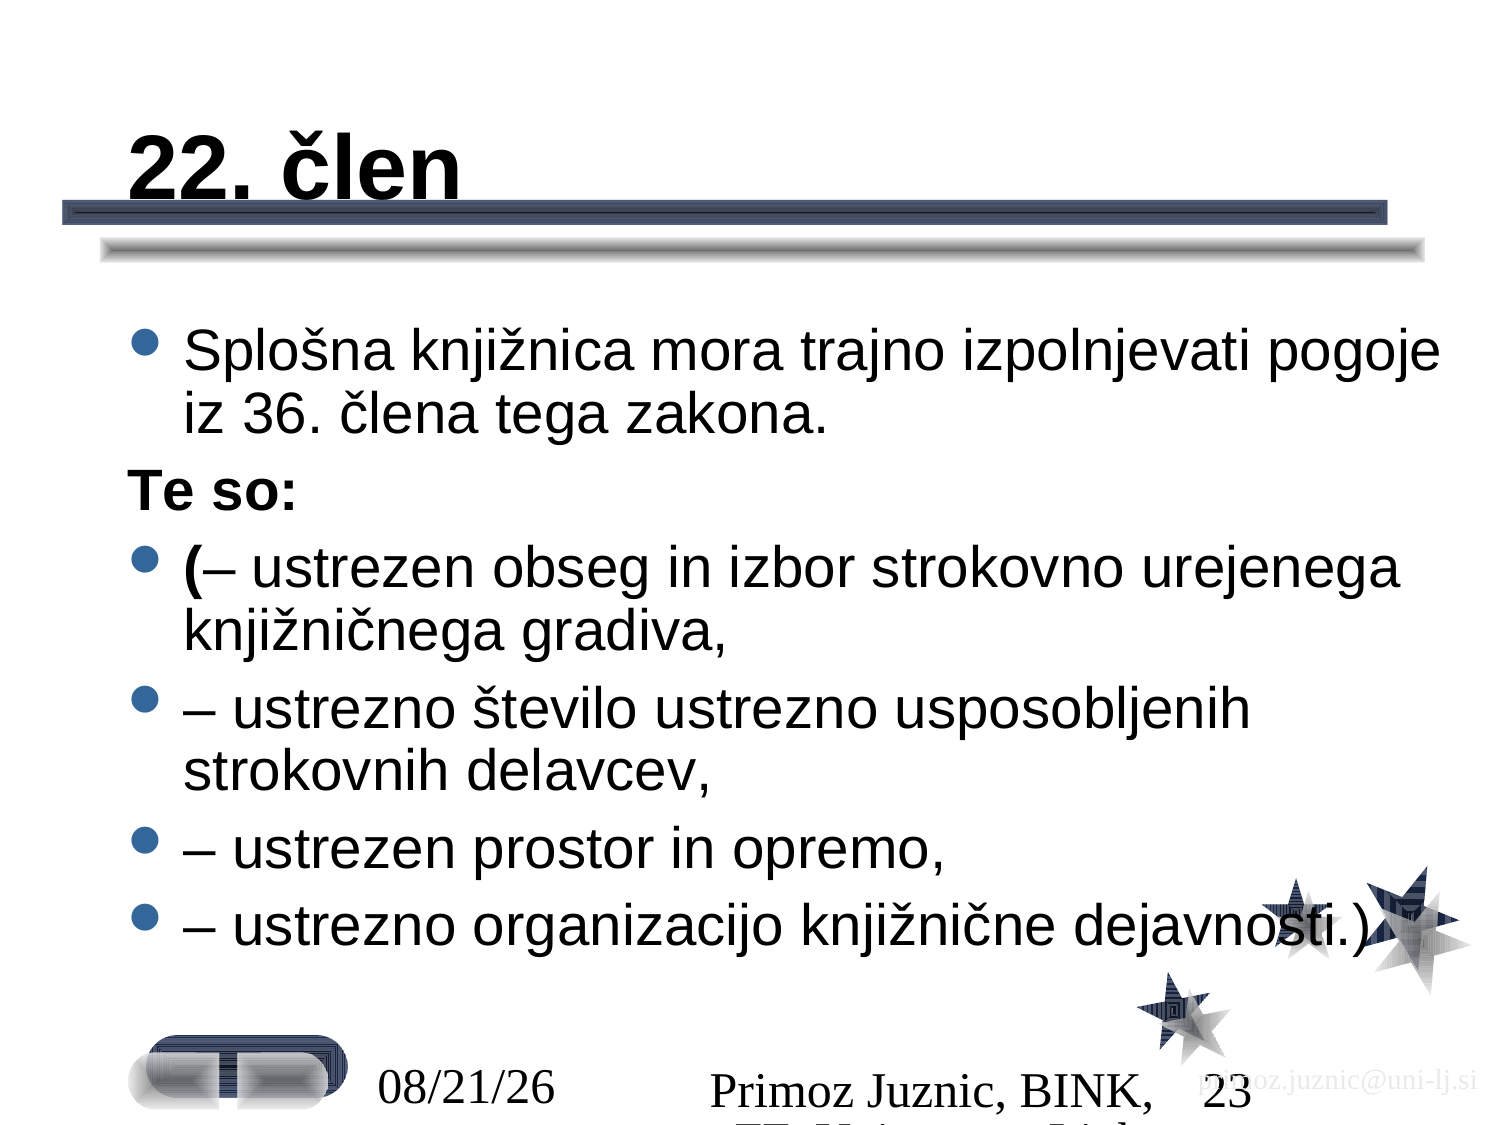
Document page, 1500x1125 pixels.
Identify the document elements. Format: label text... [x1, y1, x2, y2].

list Splošna knjižnica mora trajno izpolnjevati pogoje iz 36. člena tega zakona. Te so: (– ustrezen obseg in izbor strokovno urejenega knjižničnega gradiva, – ustrezno število ustrezno usposobljenih strokovnih delavcev, – ustrezen prostor in opremo, – ustrezno organizacijo knjižnične dejavnosti.) [112, 312, 1500, 988]
title 22. člen [112, 37, 1388, 225]
